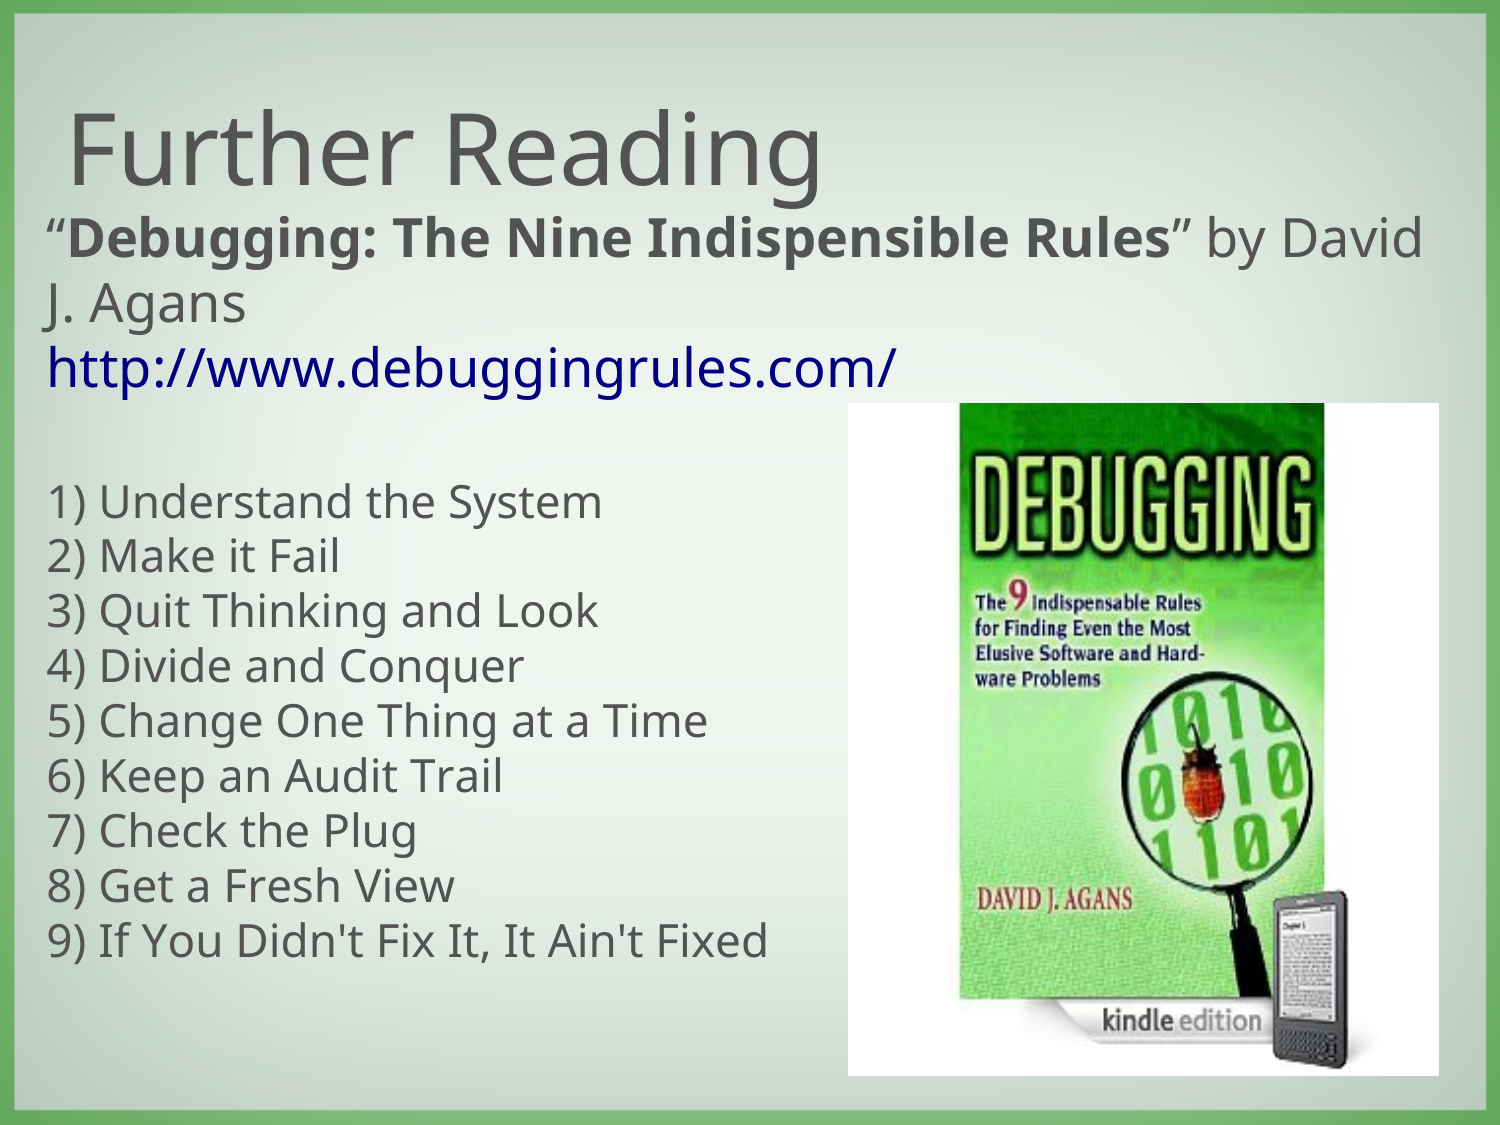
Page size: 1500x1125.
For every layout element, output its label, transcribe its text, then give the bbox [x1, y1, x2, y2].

picture [0, 0, 1500, 1125]
picture [848, 403, 1439, 1076]
text_box “Debugging: The Nine Indispensible Rules” by David J. Agans http://www.debuggingrules.com/ 1) Understand the System 2) Make it Fail 3) Quit Thinking and Look 4) Divide and Conquer 5) Change One Thing at a Time 6) Keep an Audit Trail 7) Check the Plug 8) Get a Fresh View 9) If You Didn't Fix It, It Ain't Fixed [31, 195, 1444, 1125]
title Further Reading [50, 63, 1457, 228]
